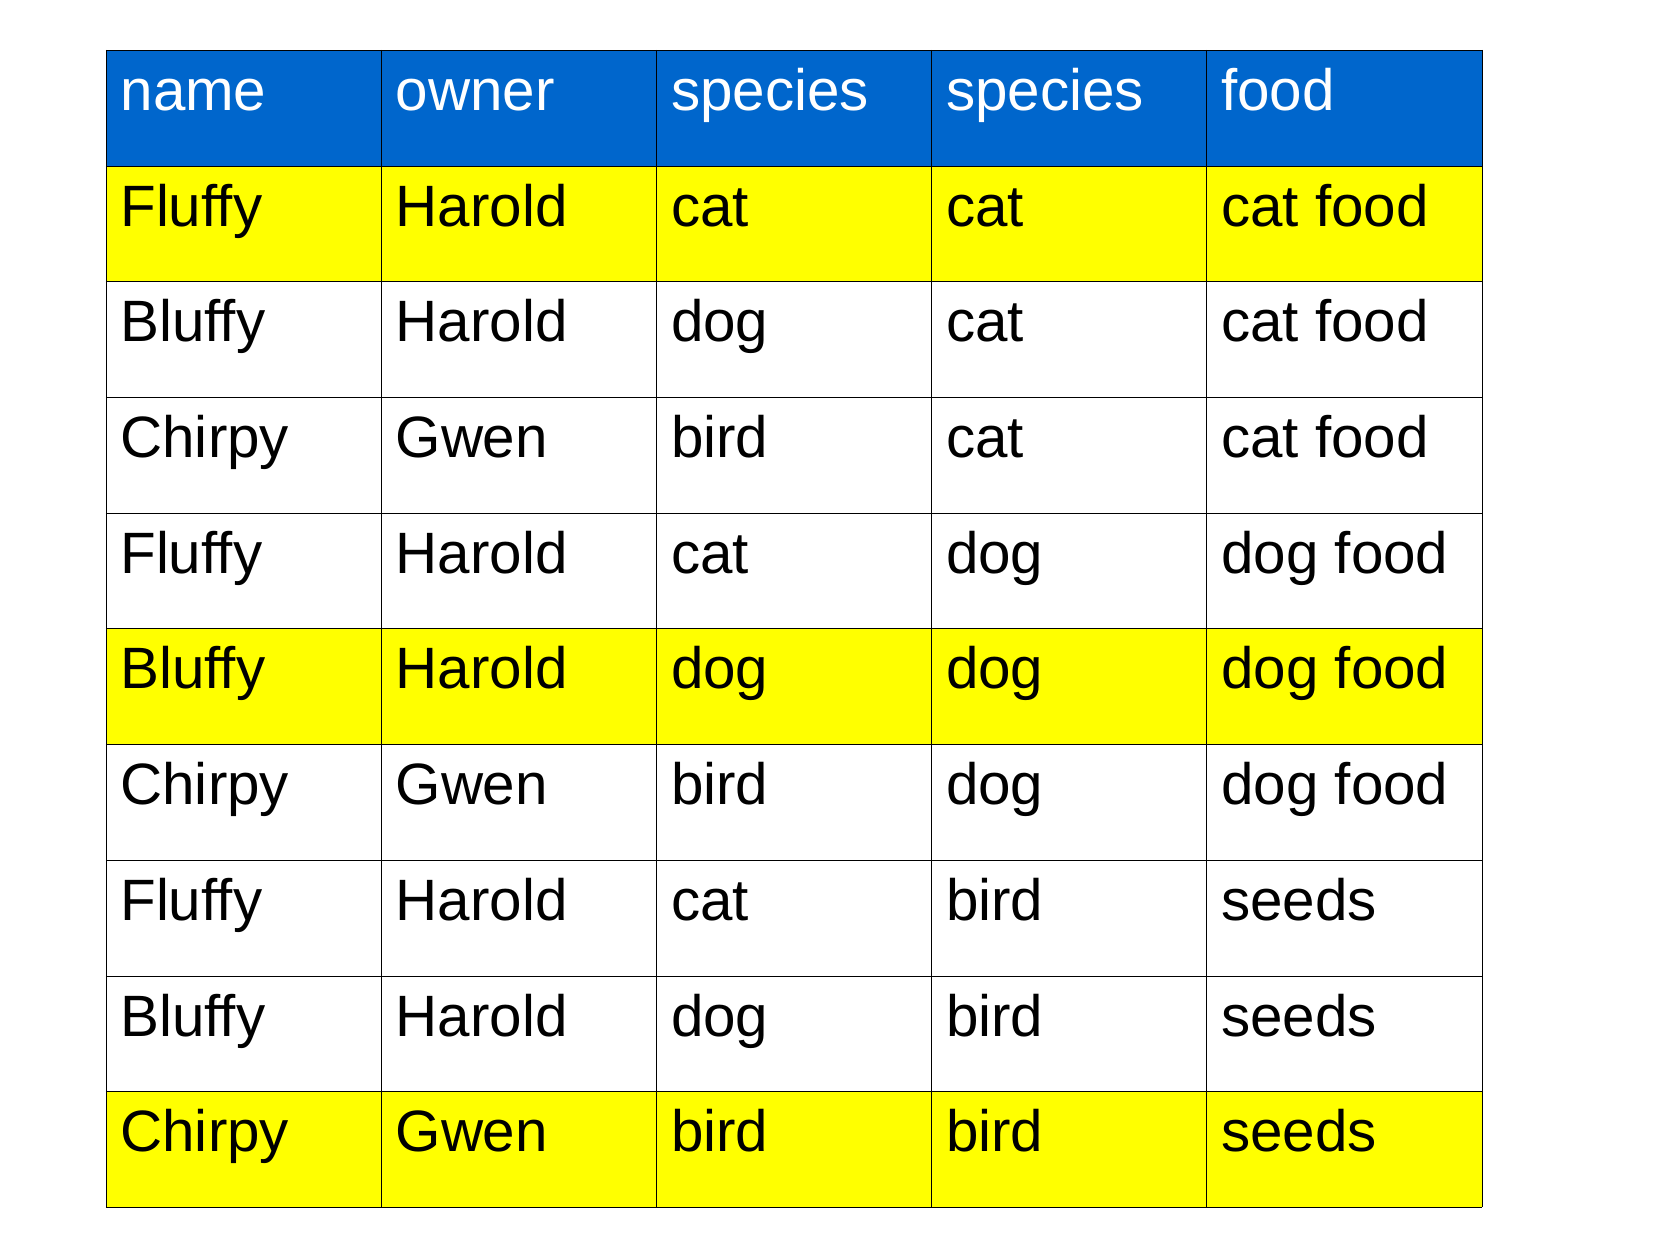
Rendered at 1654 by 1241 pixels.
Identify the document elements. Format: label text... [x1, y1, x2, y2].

table_cell Harold [382, 167, 656, 281]
table_cell seeds [1207, 977, 1482, 1091]
table_cell Gwen [382, 398, 656, 513]
table_cell dog [932, 745, 1206, 860]
table_cell bird [657, 745, 931, 860]
table_cell bird [657, 398, 931, 513]
table_cell Chirpy [107, 1092, 381, 1207]
table_cell Harold [382, 282, 656, 397]
table_cell cat [932, 167, 1206, 281]
table_cell bird [932, 1092, 1206, 1207]
table_cell Harold [382, 629, 656, 744]
table_header food [1207, 51, 1482, 166]
table_cell seeds [1207, 1092, 1482, 1207]
table_cell cat food [1207, 282, 1482, 397]
table_cell Fluffy [107, 861, 381, 976]
table_cell bird [932, 977, 1206, 1091]
table_cell Chirpy [107, 745, 381, 860]
table_cell dog food [1207, 514, 1482, 628]
table_cell cat food [1207, 167, 1482, 281]
table_cell Bluffy [107, 282, 381, 397]
table_cell cat [657, 861, 931, 976]
table_cell Fluffy [107, 167, 381, 281]
table_cell dog [657, 629, 931, 744]
table_cell dog [657, 282, 931, 397]
table_header species [657, 51, 931, 166]
table_cell cat [932, 282, 1206, 397]
table_cell Harold [382, 514, 656, 628]
table_cell Harold [382, 861, 656, 976]
table_header owner [382, 51, 656, 166]
table_cell cat [932, 398, 1206, 513]
table_cell Bluffy [107, 629, 381, 744]
table_cell Chirpy [107, 398, 381, 513]
table_cell cat food [1207, 398, 1482, 513]
table_cell cat [657, 167, 931, 281]
table_cell Bluffy [107, 977, 381, 1091]
table_cell dog food [1207, 745, 1482, 860]
table_cell Harold [382, 977, 656, 1091]
table_cell cat [657, 514, 931, 628]
table_cell Gwen [382, 745, 656, 860]
table_header species [932, 51, 1206, 166]
table_cell dog [932, 629, 1206, 744]
table_cell bird [657, 1092, 931, 1207]
table_cell Gwen [382, 1092, 656, 1207]
table_cell Fluffy [107, 514, 381, 628]
table_cell dog [657, 977, 931, 1091]
table_cell dog food [1207, 629, 1482, 744]
table_header name [107, 51, 381, 166]
table_cell bird [932, 861, 1206, 976]
table_cell dog [932, 514, 1206, 628]
table_cell seeds [1207, 861, 1482, 976]
